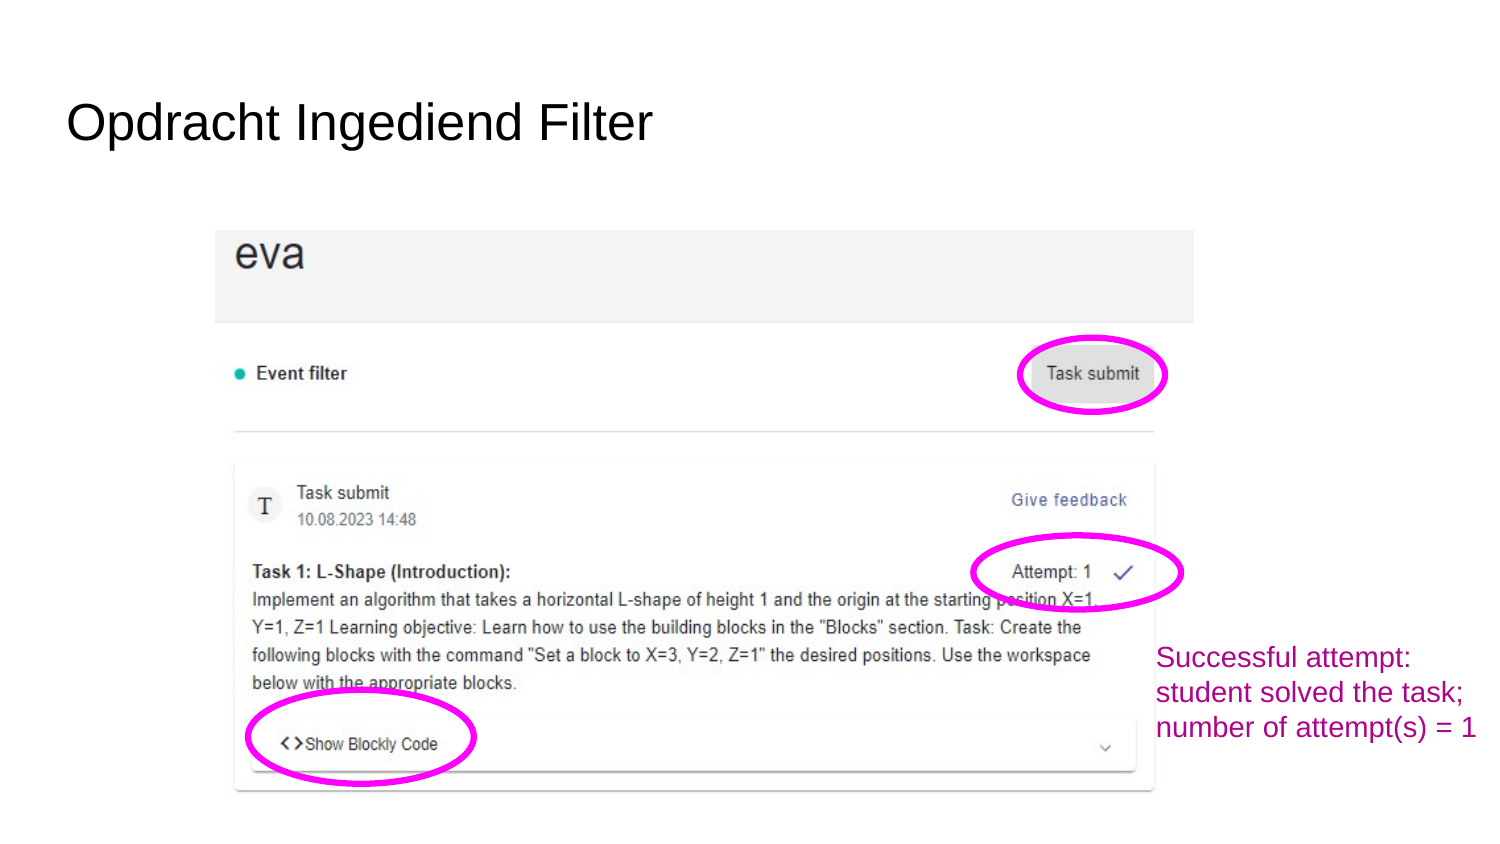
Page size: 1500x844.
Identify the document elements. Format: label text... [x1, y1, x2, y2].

title Opdracht Ingediend Filter [51, 72, 1449, 167]
picture [215, 230, 1194, 844]
text_box Successful attempt: student solved the task; number of attempt(s) = 1 [1140, 630, 1500, 753]
